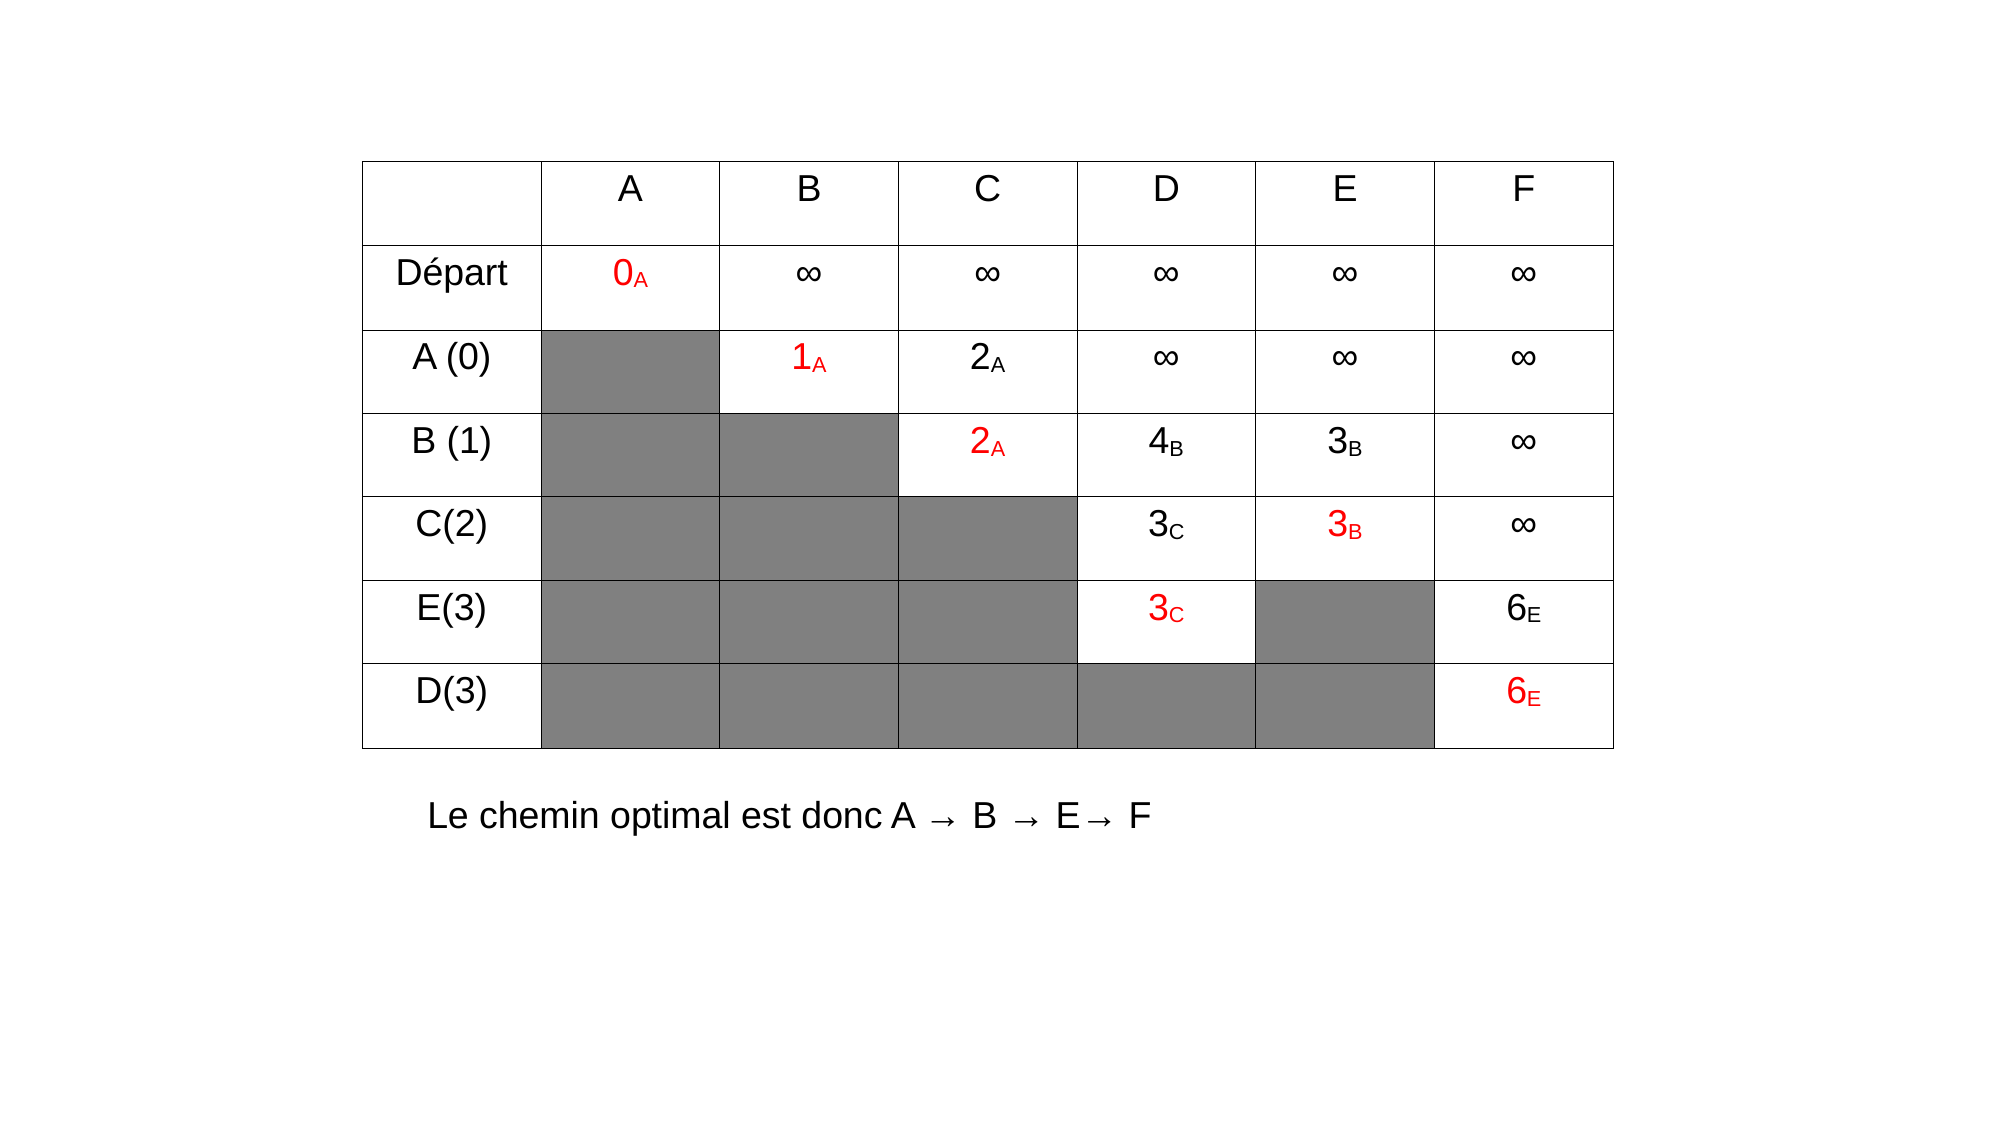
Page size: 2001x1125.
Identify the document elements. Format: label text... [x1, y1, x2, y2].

table_cell ∞ [1435, 331, 1613, 413]
text_box Le chemin optimal est donc A → B → E→ F [412, 787, 1167, 845]
table_cell 1A [720, 331, 898, 413]
table_cell 3C [1078, 581, 1255, 663]
table_cell [899, 664, 1077, 748]
table_header A [542, 162, 719, 245]
table_cell 3B [1256, 497, 1434, 580]
table_cell 2A [899, 414, 1077, 496]
table_header [363, 162, 541, 245]
table_header F [1435, 162, 1613, 245]
table_cell ∞ [1078, 331, 1255, 413]
table_cell A (0) [363, 331, 541, 413]
table_cell [542, 664, 719, 748]
table_cell ∞ [1435, 246, 1613, 330]
table_header C [899, 162, 1077, 245]
table_cell 3B [1256, 414, 1434, 496]
table_cell ∞ [1256, 246, 1434, 330]
table_header B [720, 162, 898, 245]
table_cell ∞ [1435, 414, 1613, 496]
table_cell C(2) [363, 497, 541, 580]
table_cell [720, 664, 898, 748]
table_cell 4B [1078, 414, 1255, 496]
table_cell D(3) [363, 664, 541, 748]
table_cell [899, 581, 1077, 663]
table_cell [542, 581, 719, 663]
table_cell ∞ [1256, 331, 1434, 413]
table_cell [720, 581, 898, 663]
table_cell 2A [899, 331, 1077, 413]
table_cell 0A [542, 246, 719, 330]
table_cell [542, 497, 719, 580]
table_header E [1256, 162, 1434, 245]
table_cell [542, 331, 719, 413]
table_cell 3C [1078, 497, 1255, 580]
table_cell [720, 497, 898, 580]
table_cell B (1) [363, 414, 541, 496]
table_cell [1256, 581, 1434, 663]
table_header D [1078, 162, 1255, 245]
table_cell [899, 497, 1077, 580]
table_cell 6E [1435, 664, 1613, 748]
table_cell 6E [1435, 581, 1613, 663]
table_cell [1256, 664, 1434, 748]
table_cell ∞ [899, 246, 1077, 330]
table_cell ∞ [1435, 497, 1613, 580]
table_cell Départ [363, 246, 541, 330]
table_cell [542, 414, 719, 496]
table_cell [1078, 664, 1255, 748]
table_cell ∞ [720, 246, 898, 330]
table_cell ∞ [1078, 246, 1255, 330]
table_cell E(3) [363, 581, 541, 663]
table_cell [720, 414, 898, 496]
